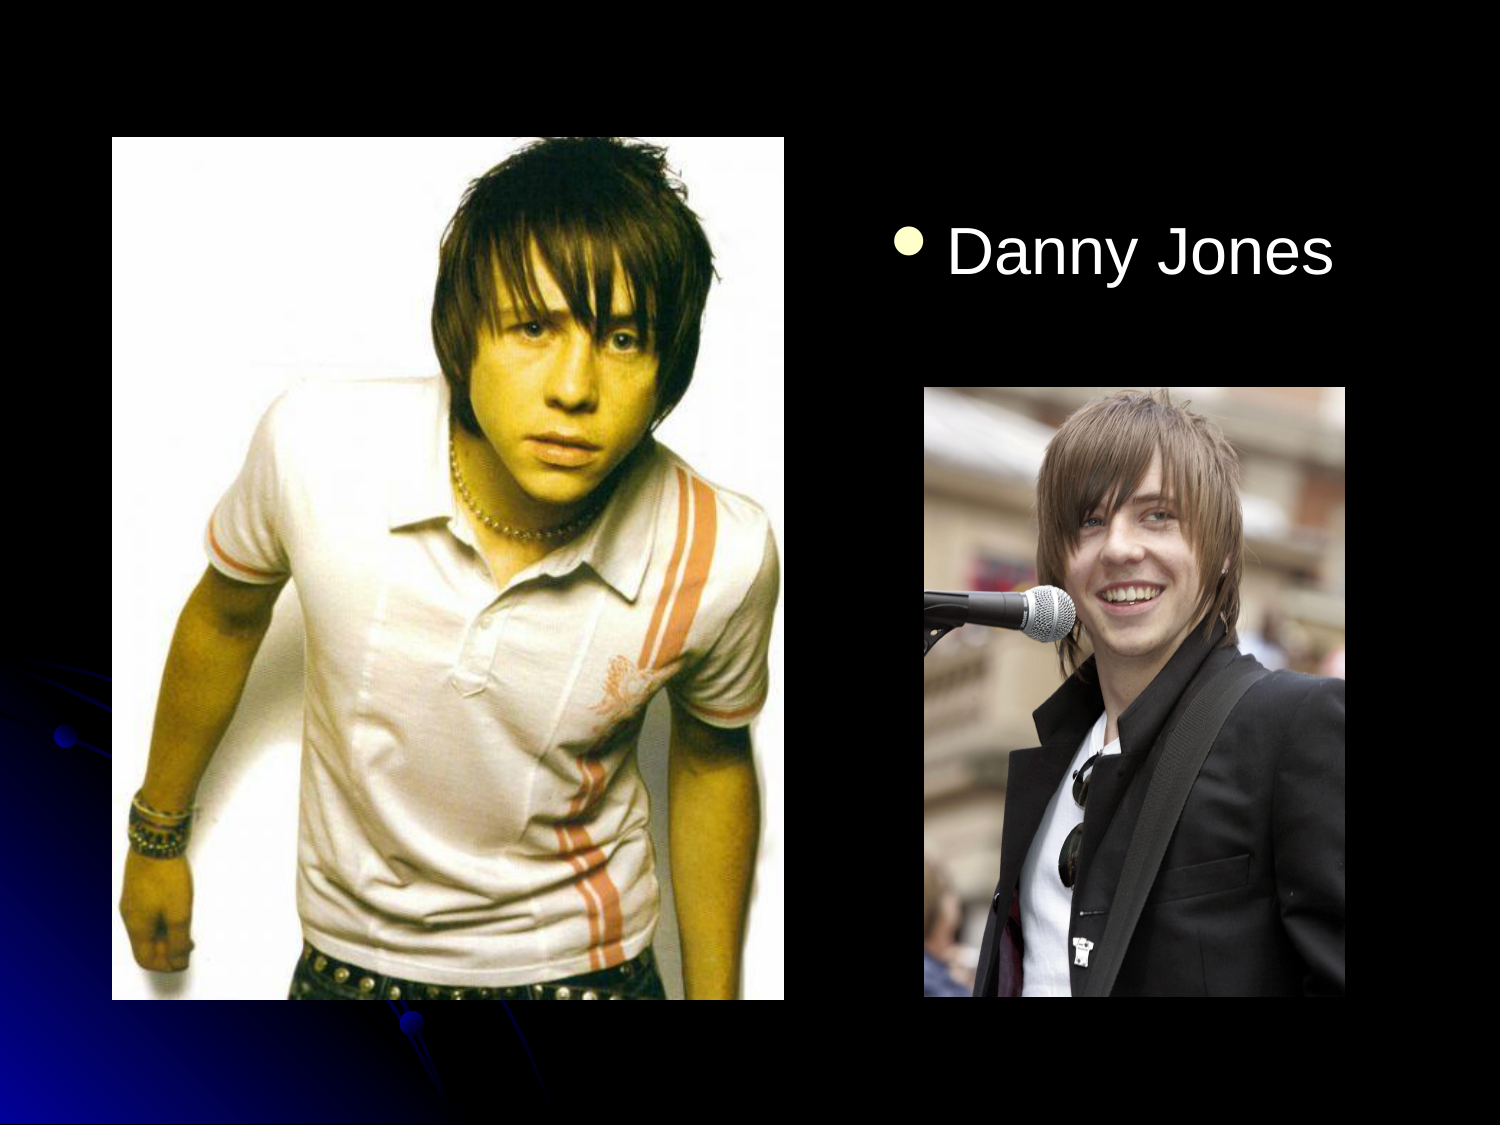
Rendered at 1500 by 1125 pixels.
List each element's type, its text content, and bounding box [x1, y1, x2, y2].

list Danny Jones [875, 200, 1438, 325]
picture [112, 137, 784, 1000]
picture [924, 387, 1345, 997]
